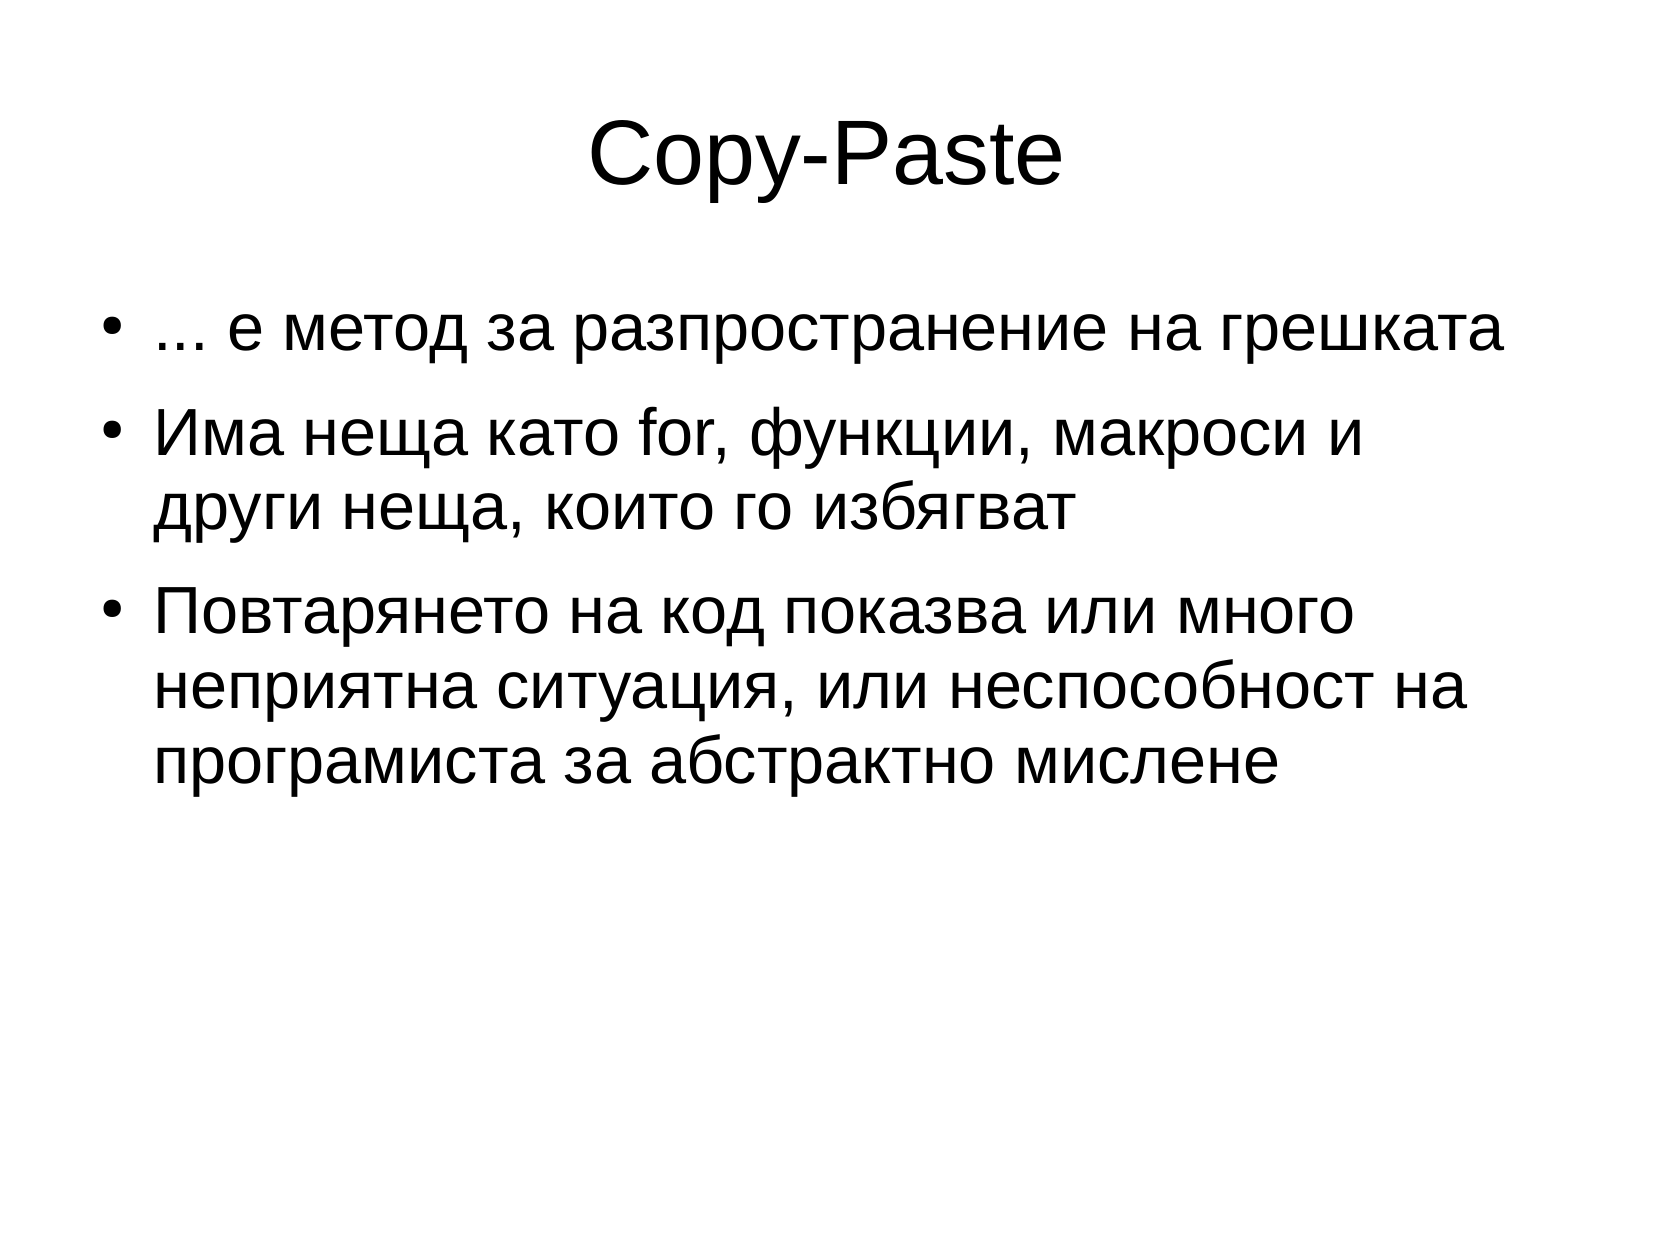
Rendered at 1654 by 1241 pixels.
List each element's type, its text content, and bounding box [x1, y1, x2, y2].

title Copy-Paste [82, 49, 1571, 257]
list ... е метод за разпространение на грешката Има неща като for, функции, макроси и други неща, които го избягват Повтарянето на код показва или много неприятна ситуация, или неспособност на програмиста за абстрактно мислене [82, 290, 1538, 1010]
